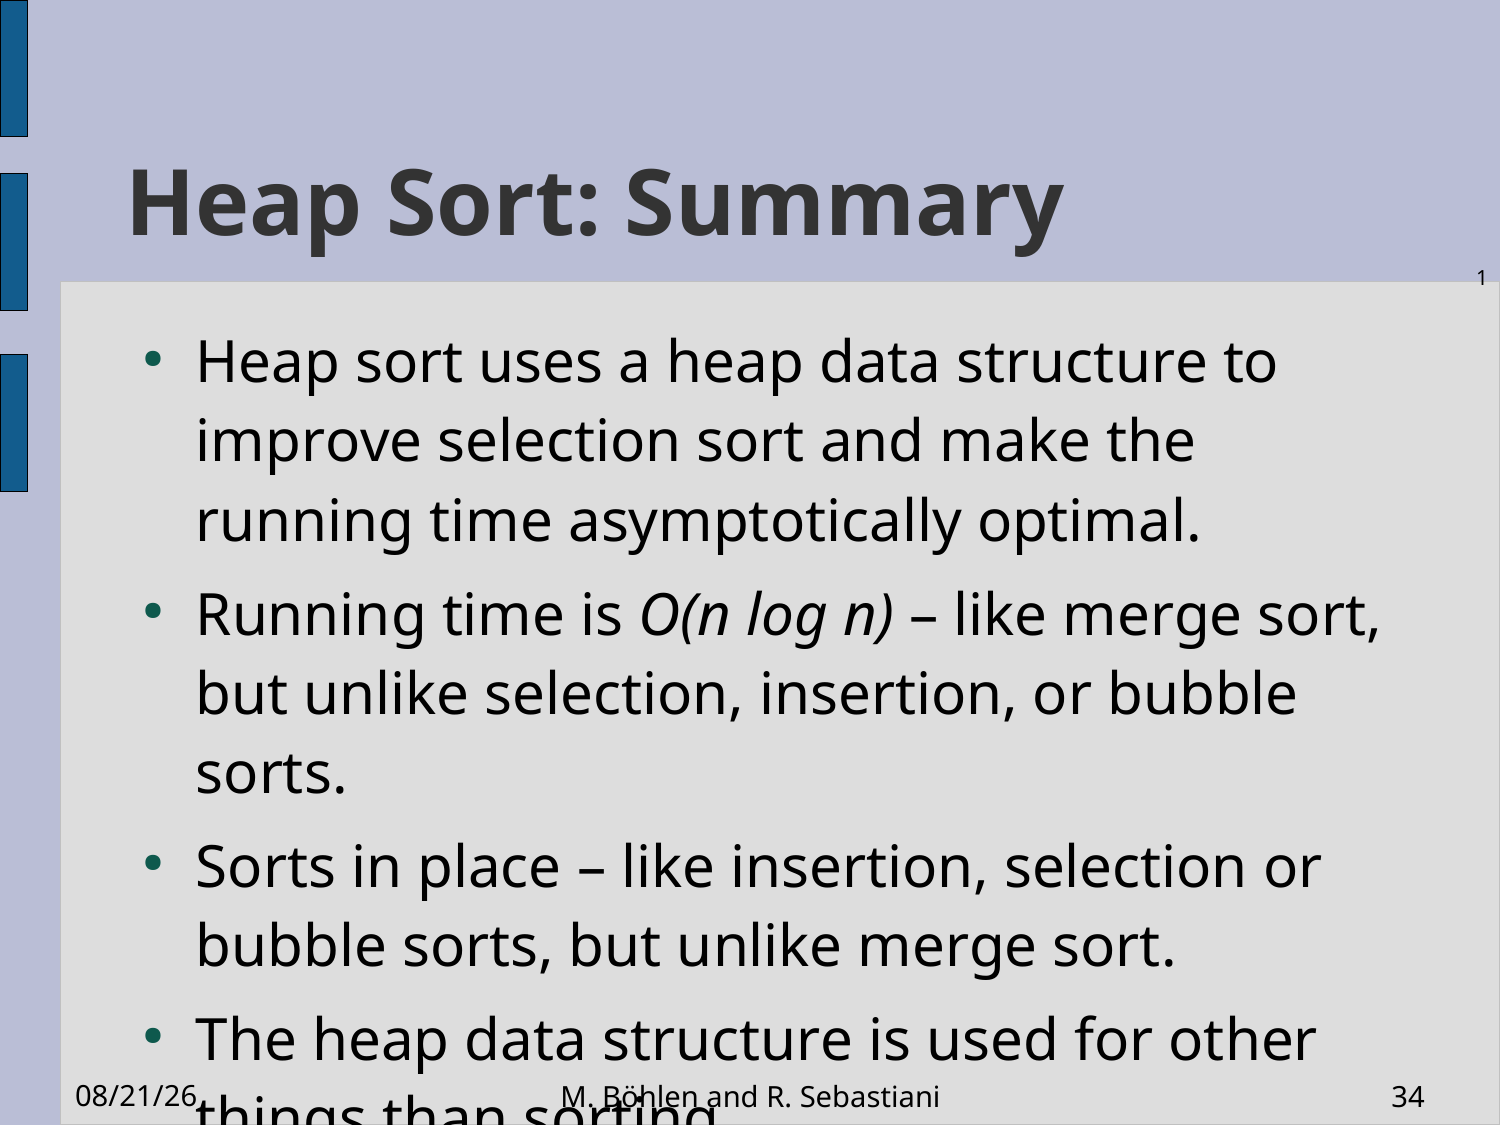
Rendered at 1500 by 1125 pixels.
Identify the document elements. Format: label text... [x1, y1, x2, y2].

text_box 1 [1461, 255, 1500, 296]
title Heap Sort: Summary [110, 67, 1392, 271]
list Heap sort uses a heap data structure to improve selection sort and make the running time asymptotically optimal. Running time is O(n log n) – like merge sort, but unlike selection, insertion, or bubble sorts. Sorts in place – like insertion, selection or bubble sorts, but unlike merge sort. The heap data structure is used for other things than sorting. [110, 312, 1430, 1037]
